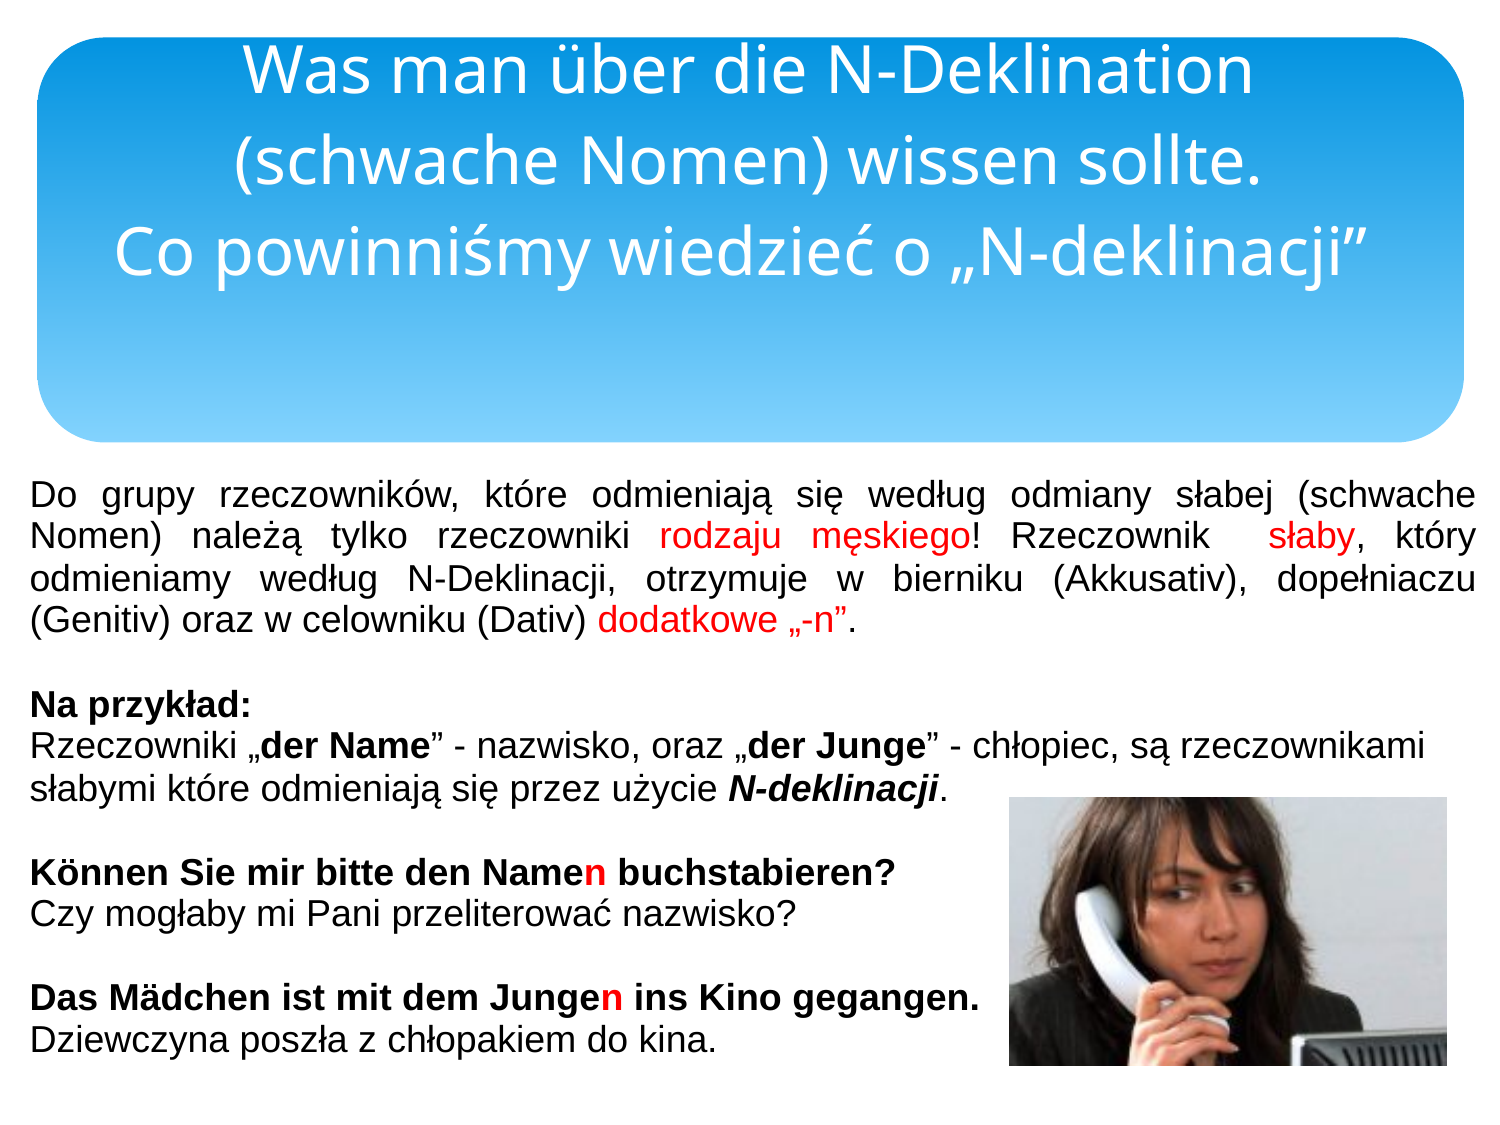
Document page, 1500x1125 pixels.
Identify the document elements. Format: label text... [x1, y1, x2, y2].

title Was man über die N-Deklination (schwache Nomen) wissen sollte. Co powinniśmy wiedzieć o „N-deklinacji” [75, 36, 1425, 281]
picture [1009, 797, 1447, 1066]
subtitle Do grupy rzeczowników, które odmieniają się według odmiany słabej (schwache Nomen) należą tylko rzeczowniki rodzaju męskiego! Rzeczownik słaby, który odmieniamy według N-Deklinacji, otrzymuje w bierniku (Akkusativ), dopełniaczu (Genitiv) oraz w celowniku (Dativ) dodatkowe „-n”. Na przykład: Rzeczowniki „der Name” - nazwisko, oraz „der Junge” - chłopiec, są rzeczownikami słabymi które odmieniają się przez użycie N-deklinacji. Können Sie mir bitte den Namen buchstabieren? Czy mogłaby mi Pani przeliterować nazwisko? Das Mädchen ist mit dem Jungen ins Kino gegangen. Dziewczyna poszła z chłopakiem do kina. [29, 469, 1477, 1125]
